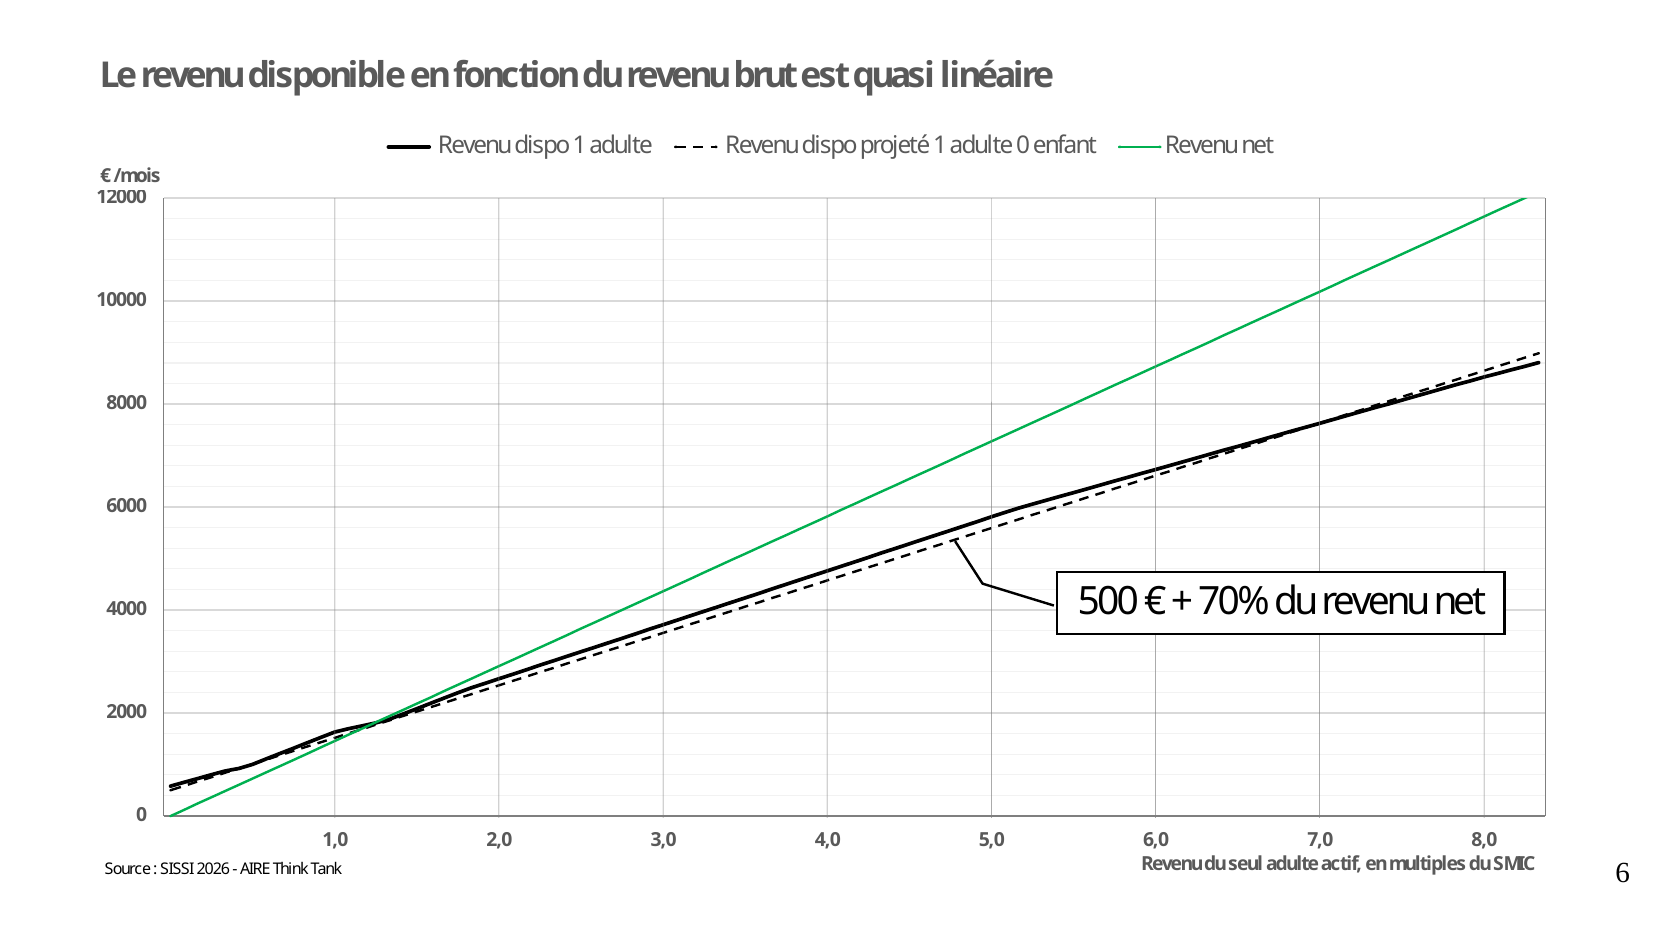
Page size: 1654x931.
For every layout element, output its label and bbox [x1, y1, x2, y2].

picture [91, 51, 1562, 879]
